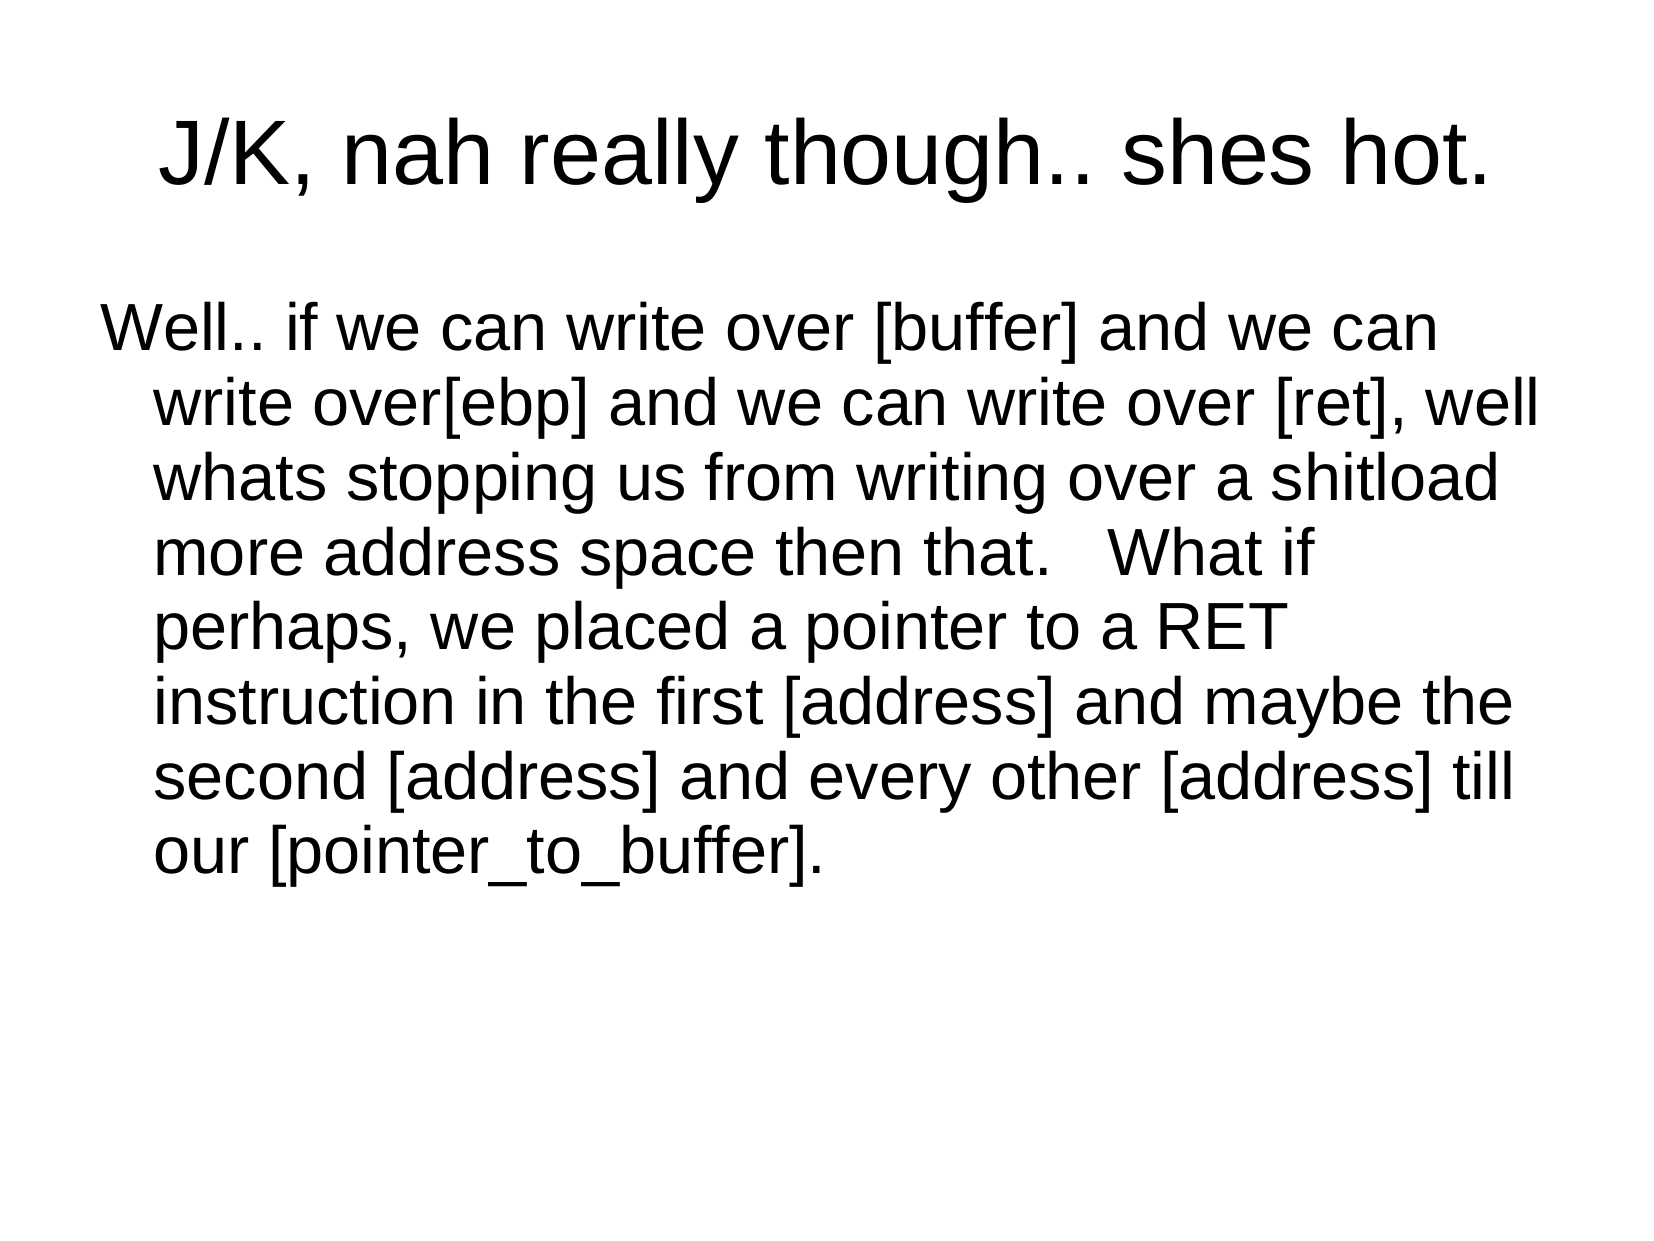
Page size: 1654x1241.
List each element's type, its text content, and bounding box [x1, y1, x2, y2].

list Well.. if we can write over [buffer] and we can write over[ebp] and we can write over [ret], well whats stopping us from writing over a shitload more address space then that. What if perhaps, we placed a pointer to a RET instruction in the first [address] and maybe the second [address] and every other [address] till our [pointer_to_buffer]. [82, 290, 1571, 1109]
title J/K, nah really though.. shes hot. [82, 49, 1571, 257]
